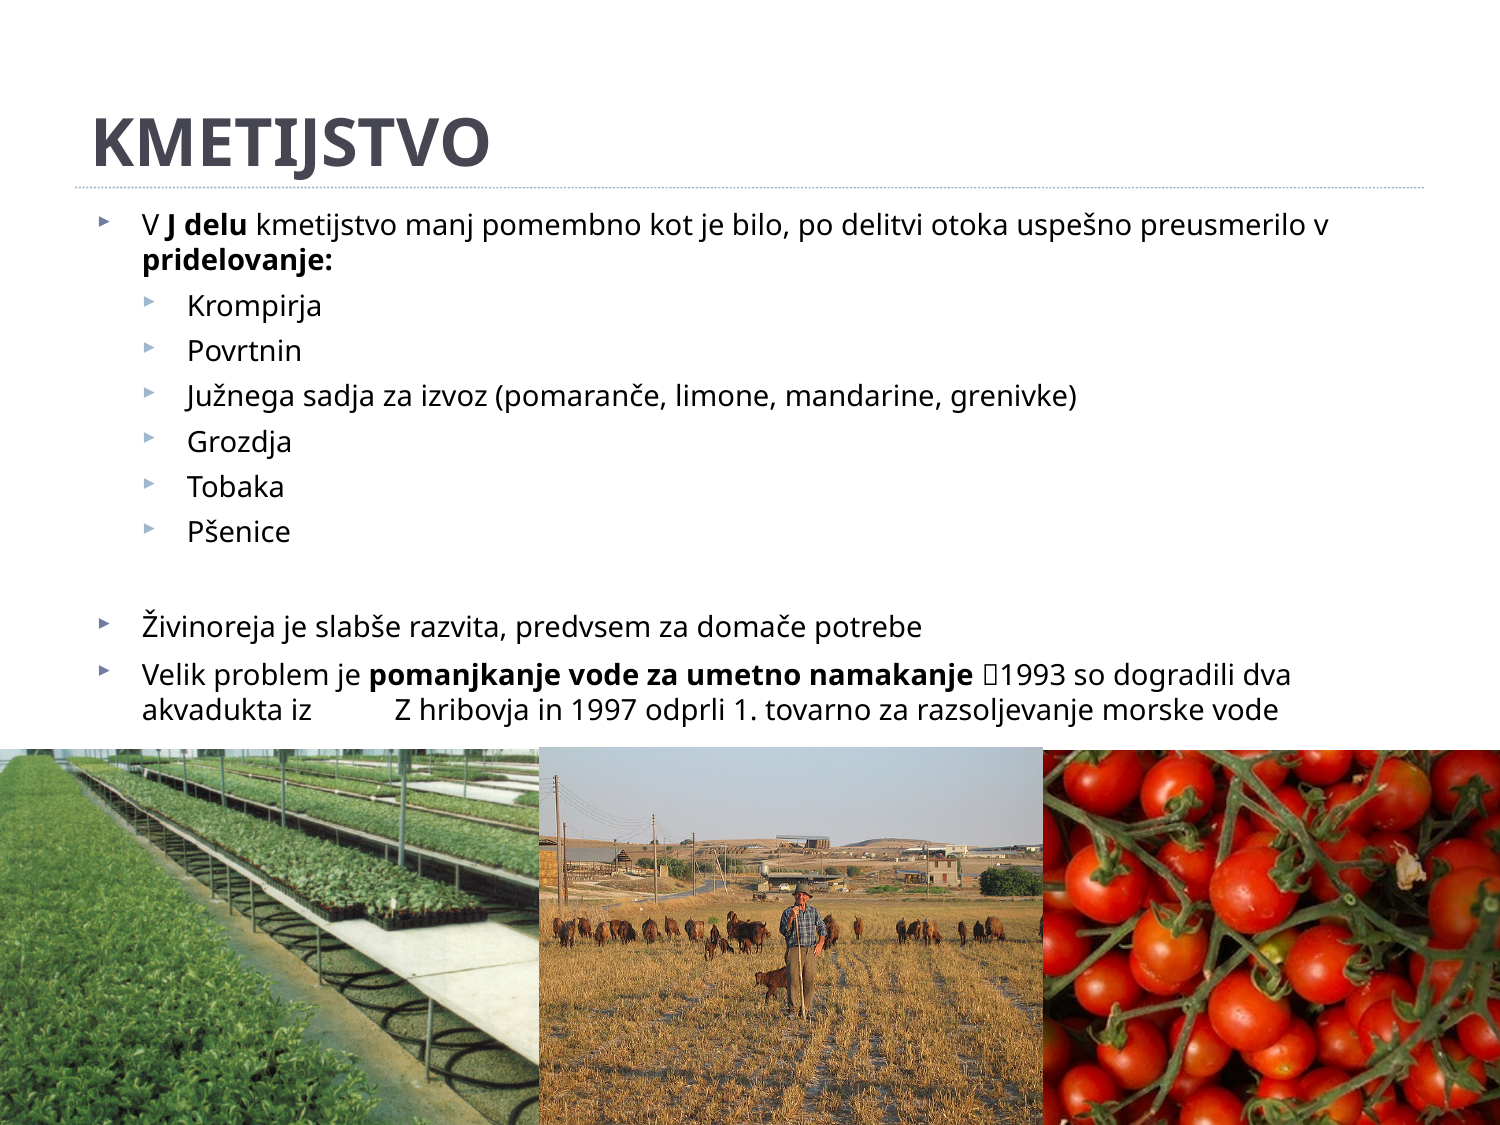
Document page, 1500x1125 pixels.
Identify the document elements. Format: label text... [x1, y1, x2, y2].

title KMETIJSTVO [75, 24, 1425, 188]
picture [0, 747, 1500, 1125]
list V J delu kmetijstvo manj pomembno kot je bilo, po delitvi otoka uspešno preusmerilo v pridelovanje: Krompirja Povrtnin Južnega sadja za izvoz (pomaranče, limone, mandarine, grenivke) Grozdja Tobaka Pšenice Živinoreja je slabše razvita, predvsem za domače potrebe Velik problem je pomanjkanje vode za umetno namakanje 1993 so dogradili dva akvadukta iz Z hribovja in 1997 odprli 1. tovarno za razsoljevanje morske vode [82, 199, 1432, 1010]
